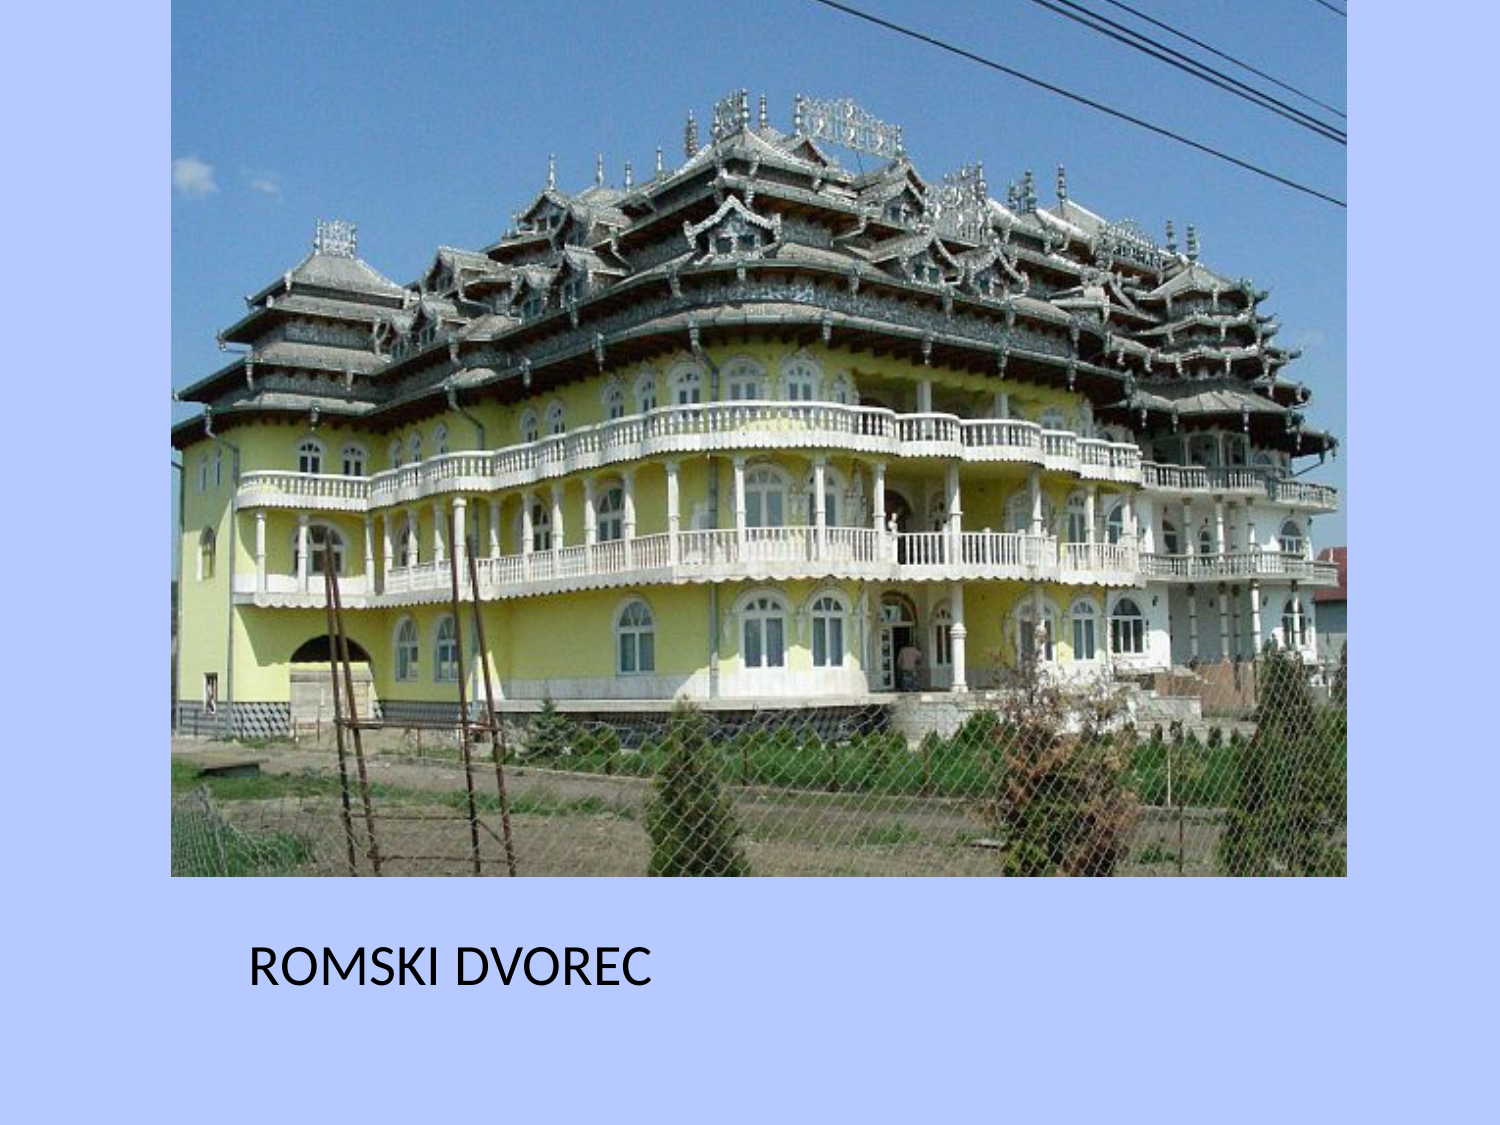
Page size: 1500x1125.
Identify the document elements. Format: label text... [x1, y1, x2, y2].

picture [171, 0, 1347, 877]
list ROMSKI DVOREC [75, 262, 1425, 1005]
